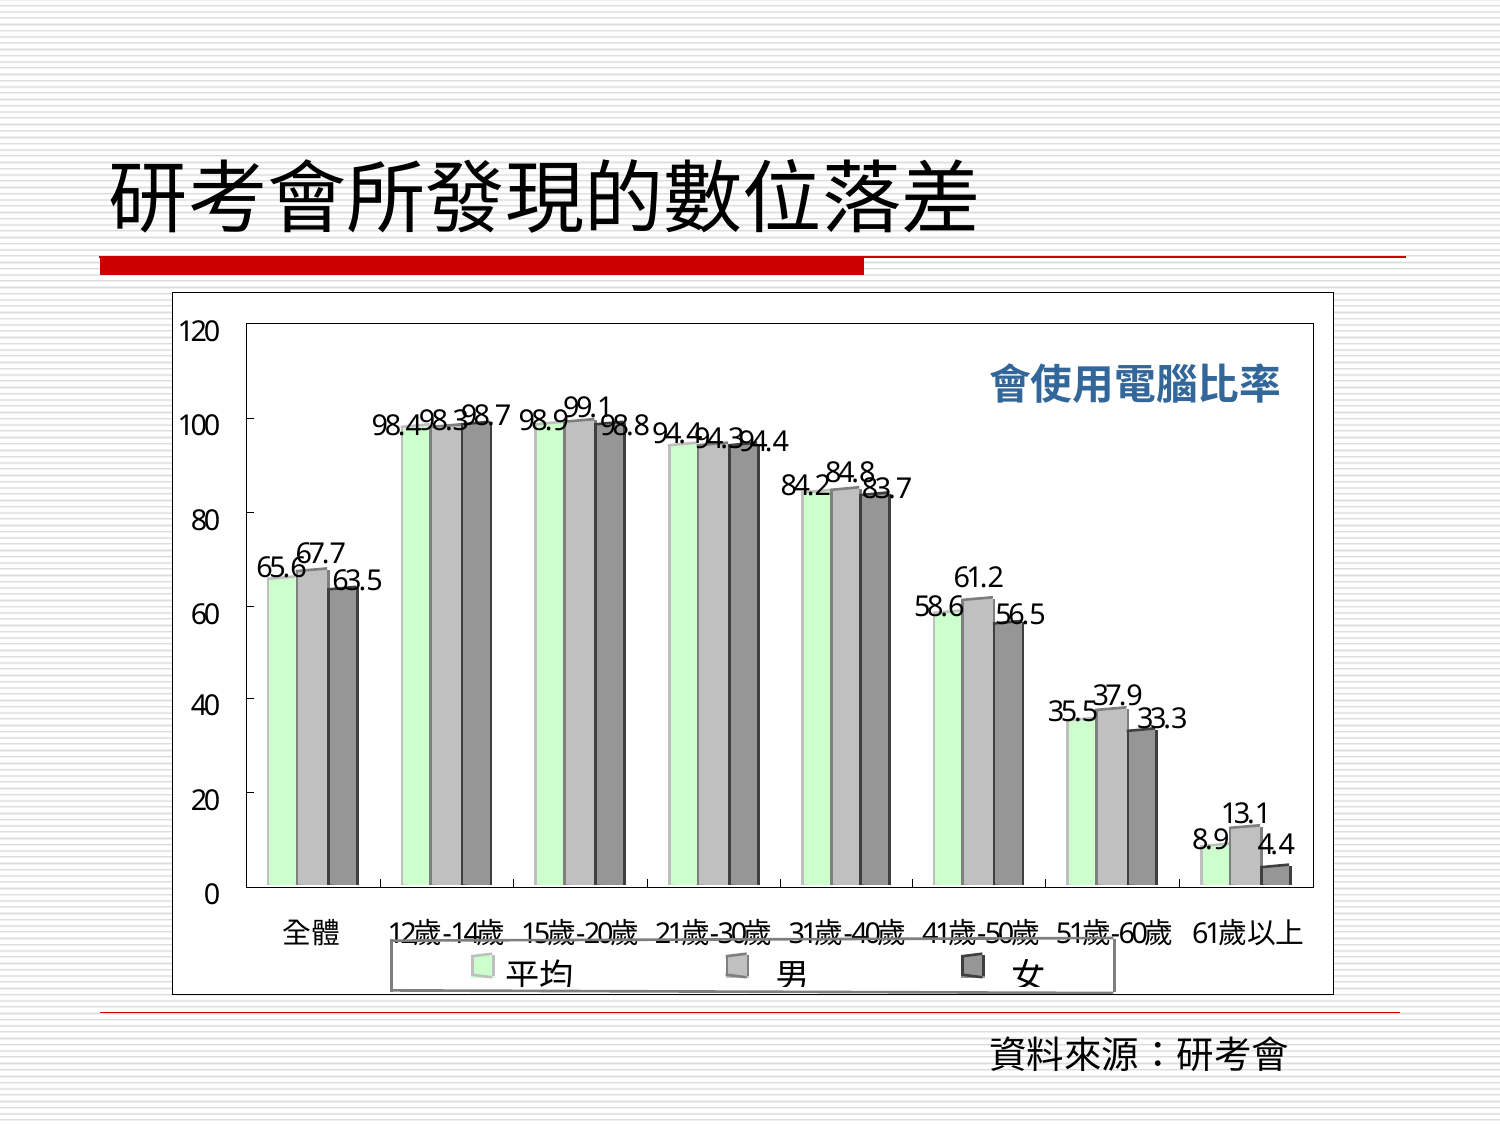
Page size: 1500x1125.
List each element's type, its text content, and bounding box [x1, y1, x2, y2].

text_box 會使用電腦比率 [974, 350, 1297, 416]
chart [159, 278, 1347, 1005]
text_box 資料來源：研考會 [974, 1023, 1329, 1084]
title 研考會所發現的數位落差 [94, 50, 1407, 250]
picture [0, 0, 1500, 1125]
